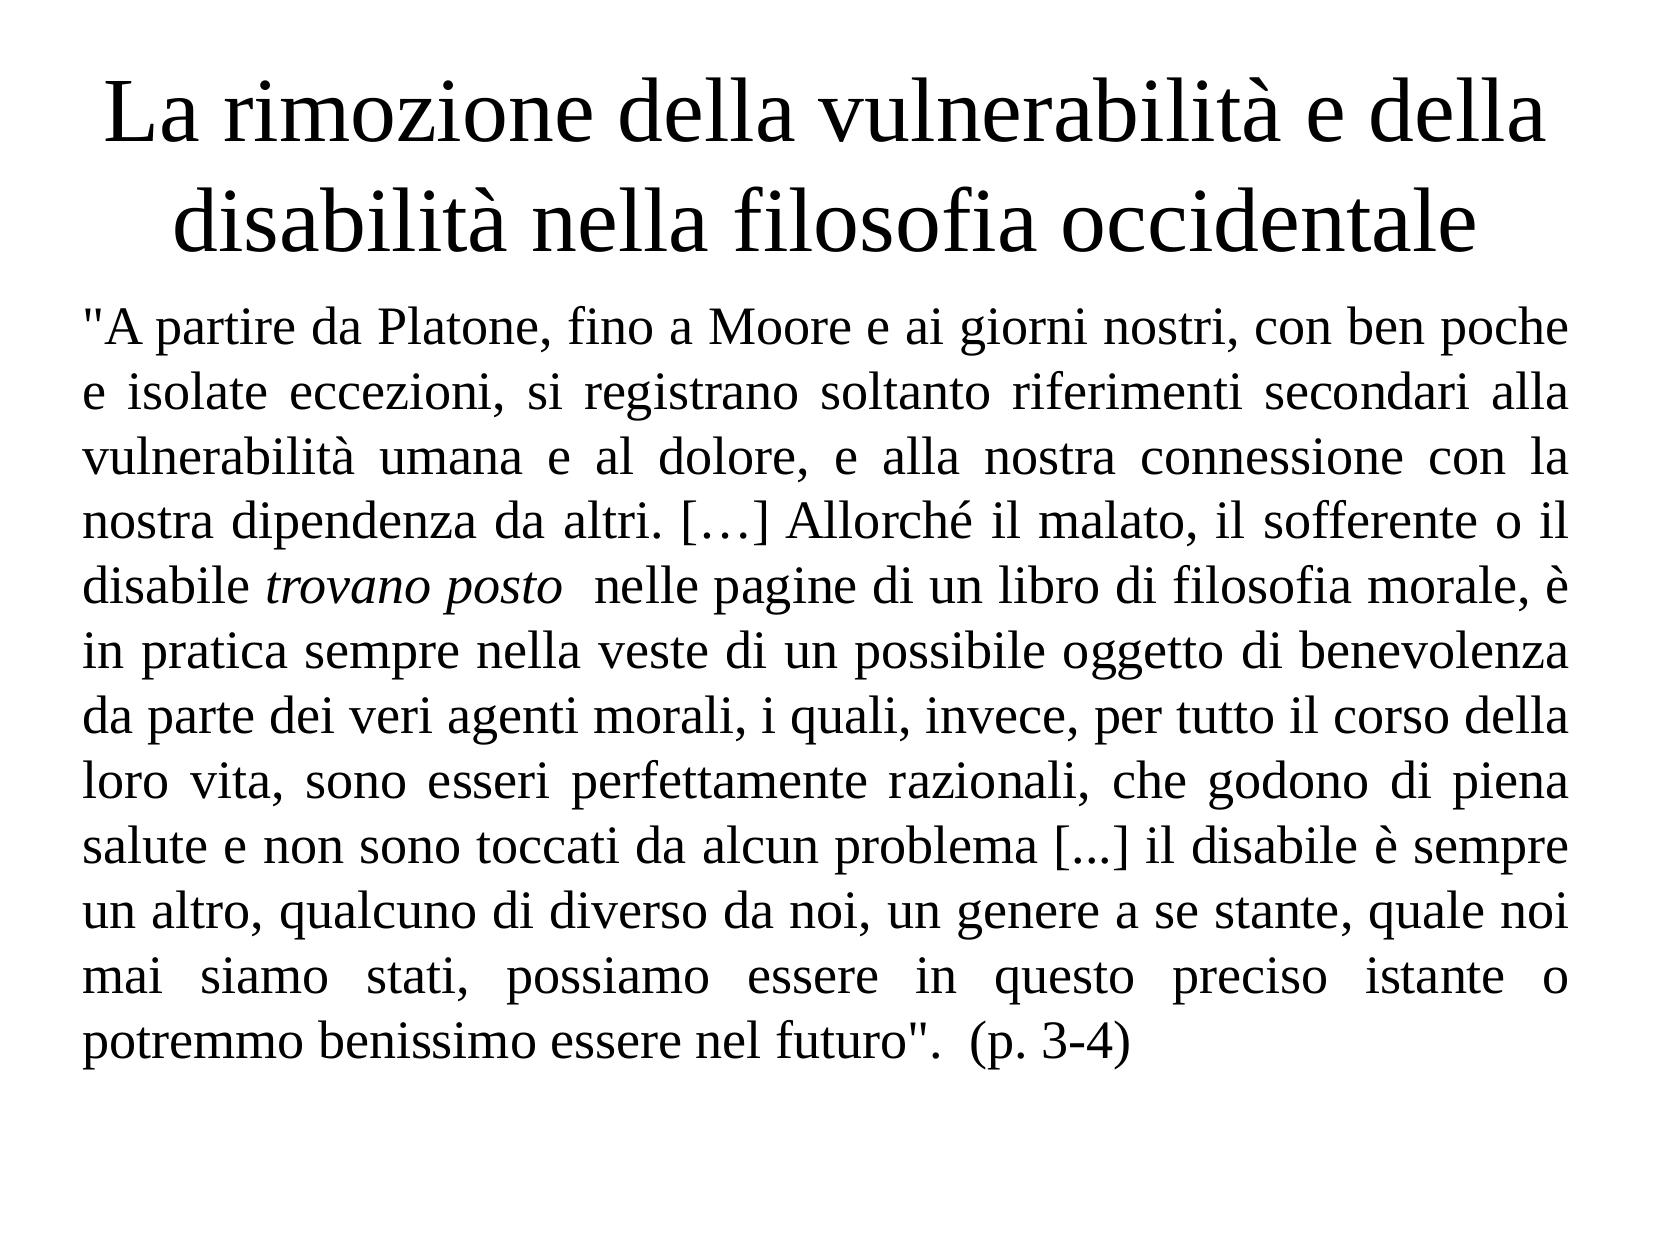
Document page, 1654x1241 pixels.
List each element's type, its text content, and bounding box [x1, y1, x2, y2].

title La rimozione della vulnerabilità e della disabilità nella filosofia occidentale [82, 49, 1571, 257]
list "A partire da Platone, fino a Moore e ai giorni nostri, con ben poche e isolate eccezioni, si registrano soltanto riferimenti secondari alla vulnerabilità umana e al dolore, e alla nostra connessione con la nostra dipendenza da altri. […] Allorché il malato, il sofferente o il disabile trovano posto nelle pagine di un libro di filosofia morale, è in pratica sempre nella veste di un possibile oggetto di benevolenza da parte dei veri agenti morali, i quali, invece, per tutto il corso della loro vita, sono esseri perfettamente razionali, che godono di piena salute e non sono toccati da alcun problema [...] il disabile è sempre un altro, qualcuno di diverso da noi, un genere a se stante, quale noi mai siamo stati, possiamo essere in questo preciso istante o potremmo benissimo essere nel futuro". (p. 3-4) [82, 290, 1571, 1142]
